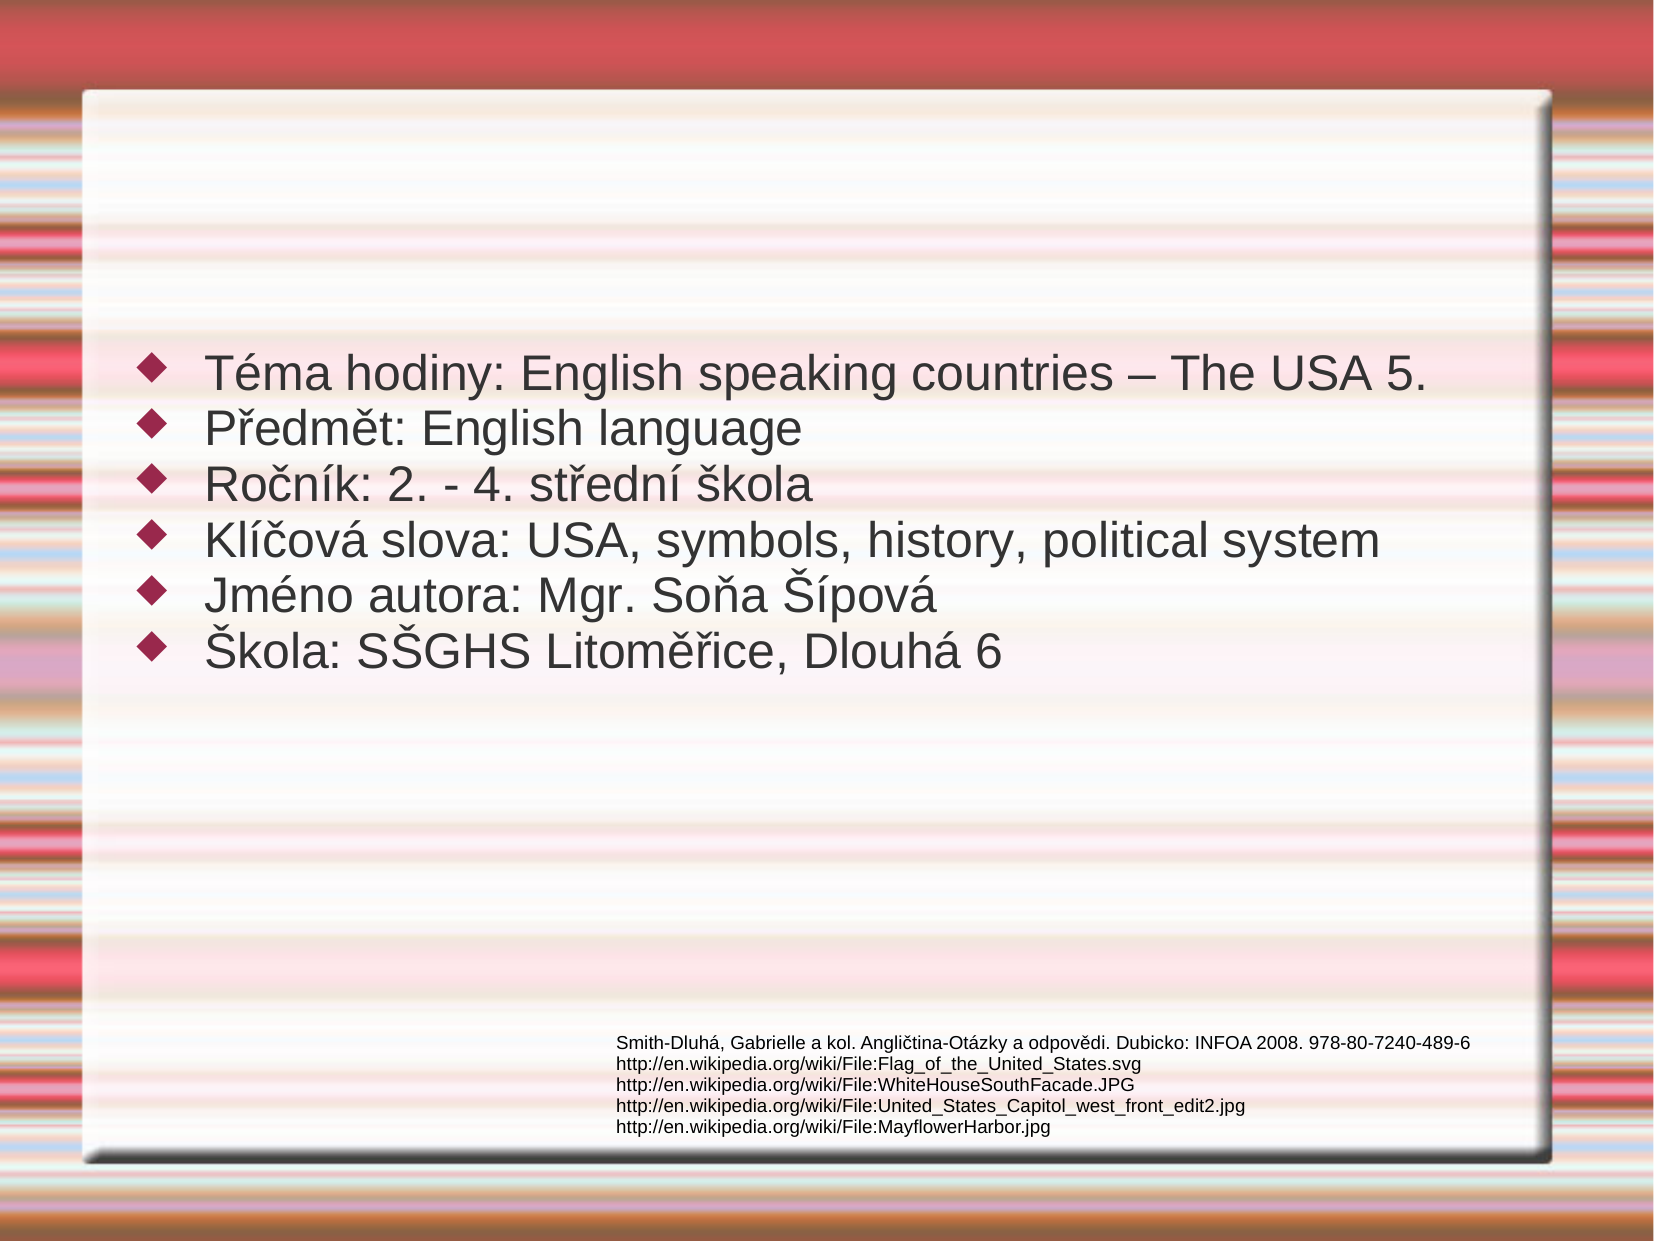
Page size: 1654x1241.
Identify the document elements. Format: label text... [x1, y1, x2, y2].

list Téma hodiny: English speaking countries – The USA 5. Předmět: English language Ročník: 2. - 4. střední škola Klíčová slova: USA, symbols, history, political system Jméno autora: Mgr. Soňa Šípová Škola: SŠGHS Litoměřice, Dlouhá 6 [121, 344, 1534, 1127]
picture [0, 0, 1654, 1241]
text_box Smith-Dluhá, Gabrielle a kol. Angličtina-Otázky a odpovědi. Dubicko: INFOA 2008. 978-80-7240-489-6 http://en.wikipedia.org/wiki/File:Flag_of_the_United_States.svg http://en.wikipedia.org/wiki/File:WhiteHouseSouthFacade.JPG http://en.wikipedia.org/wiki/File:United_States_Capitol_west_front_edit2.jpg http://en.wikipedia.org/wiki/File:MayflowerHarbor.jpg [601, 1003, 1506, 1165]
